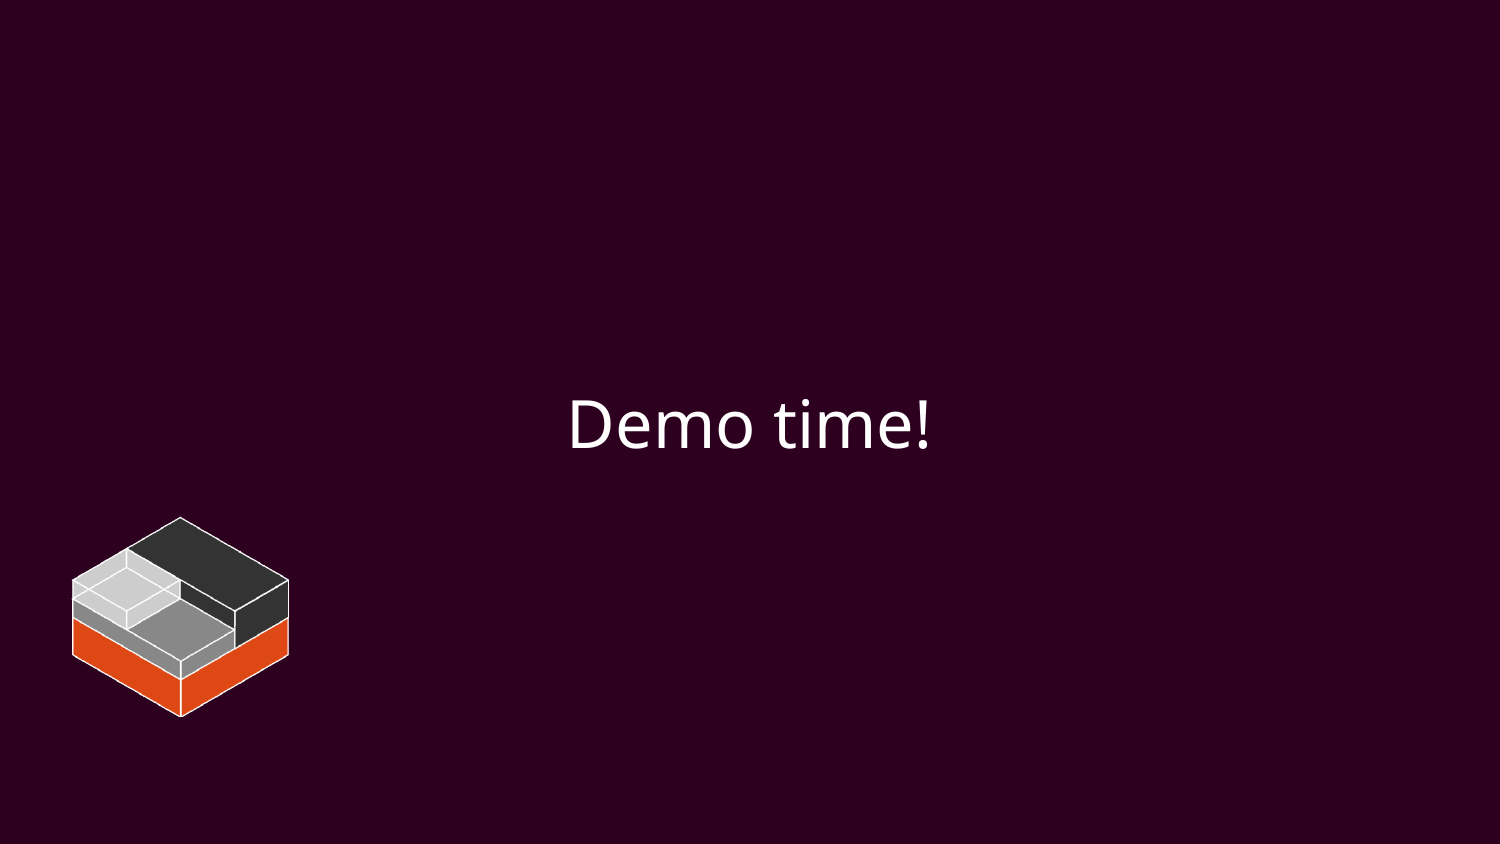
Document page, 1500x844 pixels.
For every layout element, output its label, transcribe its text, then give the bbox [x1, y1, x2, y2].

title Demo time! [112, 326, 1388, 517]
picture [71, 516, 289, 717]
